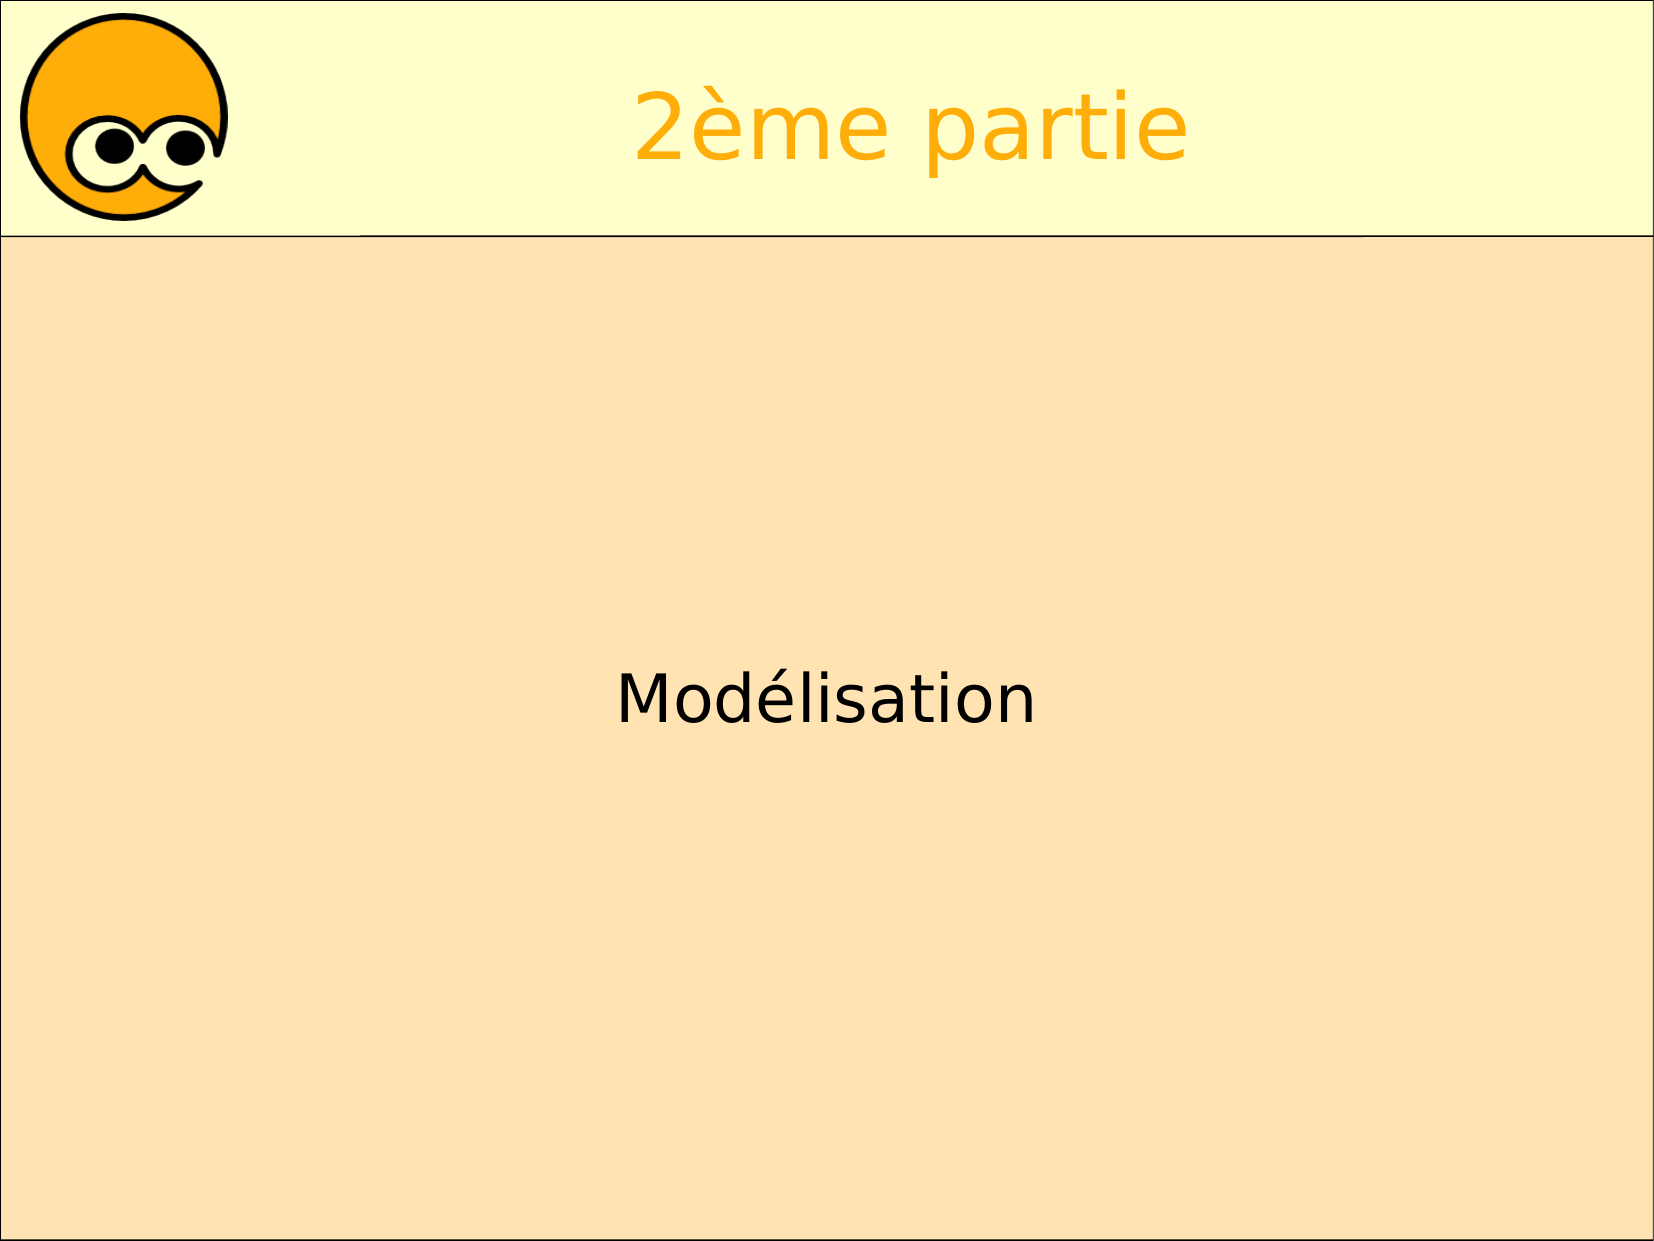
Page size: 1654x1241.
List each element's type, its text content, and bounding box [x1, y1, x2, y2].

picture [20, 13, 228, 221]
title 2ème partie [252, 49, 1571, 207]
subtitle Modélisation [82, 290, 1571, 1109]
